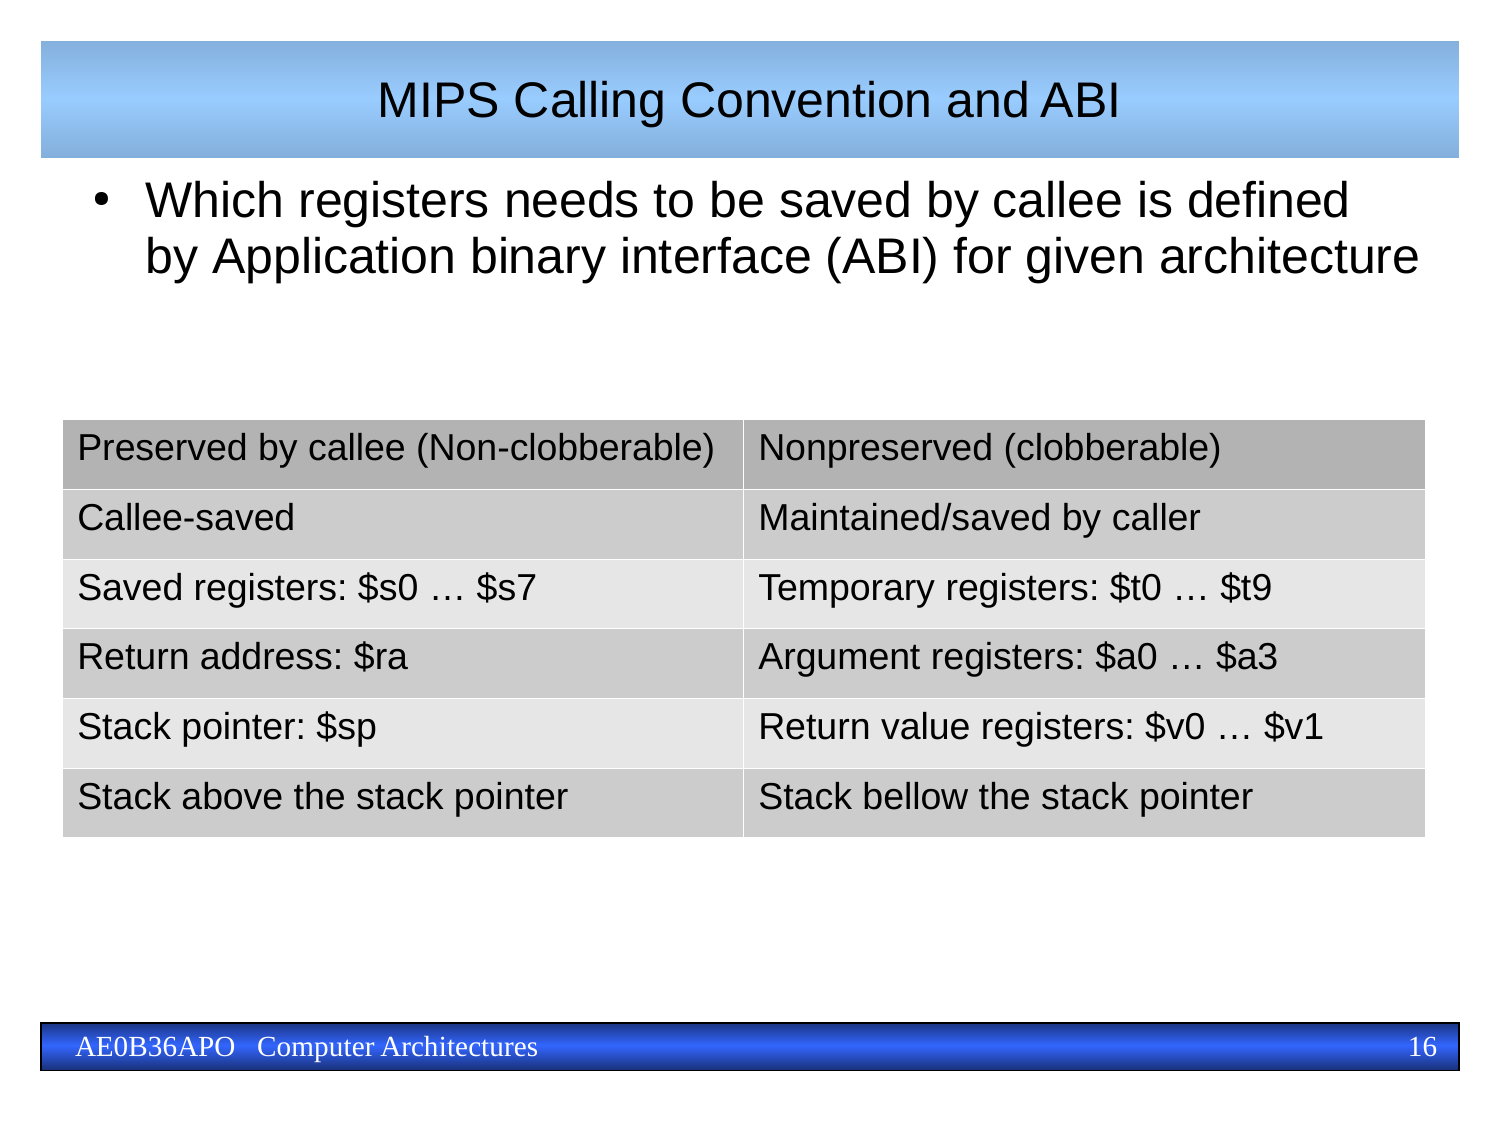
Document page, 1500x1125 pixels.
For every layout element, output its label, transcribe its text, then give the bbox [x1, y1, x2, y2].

table_cell Stack bellow the stack pointer [744, 769, 1425, 837]
table_cell Return value registers: $v0 … $v1 [744, 699, 1425, 768]
table_cell Saved registers: $s0 … $s7 [63, 560, 743, 628]
table_header Preserved by callee (Non-clobberable) [63, 420, 743, 489]
list Which registers needs to be saved by callee is defined by Application binary interface (ABI) for given architecture [75, 172, 1426, 313]
table_cell Stack pointer: $sp [63, 699, 743, 768]
table_cell Temporary registers: $t0 … $t9 [744, 560, 1425, 628]
table_cell Stack above the stack pointer [63, 769, 743, 837]
title MIPS Calling Convention and ABI [41, 41, 1459, 158]
table_cell Callee-saved [63, 490, 743, 559]
table_cell Argument registers: $a0 … $a3 [744, 629, 1425, 698]
table_cell Return address: $ra [63, 629, 743, 698]
table_header Nonpreserved (clobberable) [744, 420, 1425, 489]
table_cell Maintained/saved by caller [744, 490, 1425, 559]
